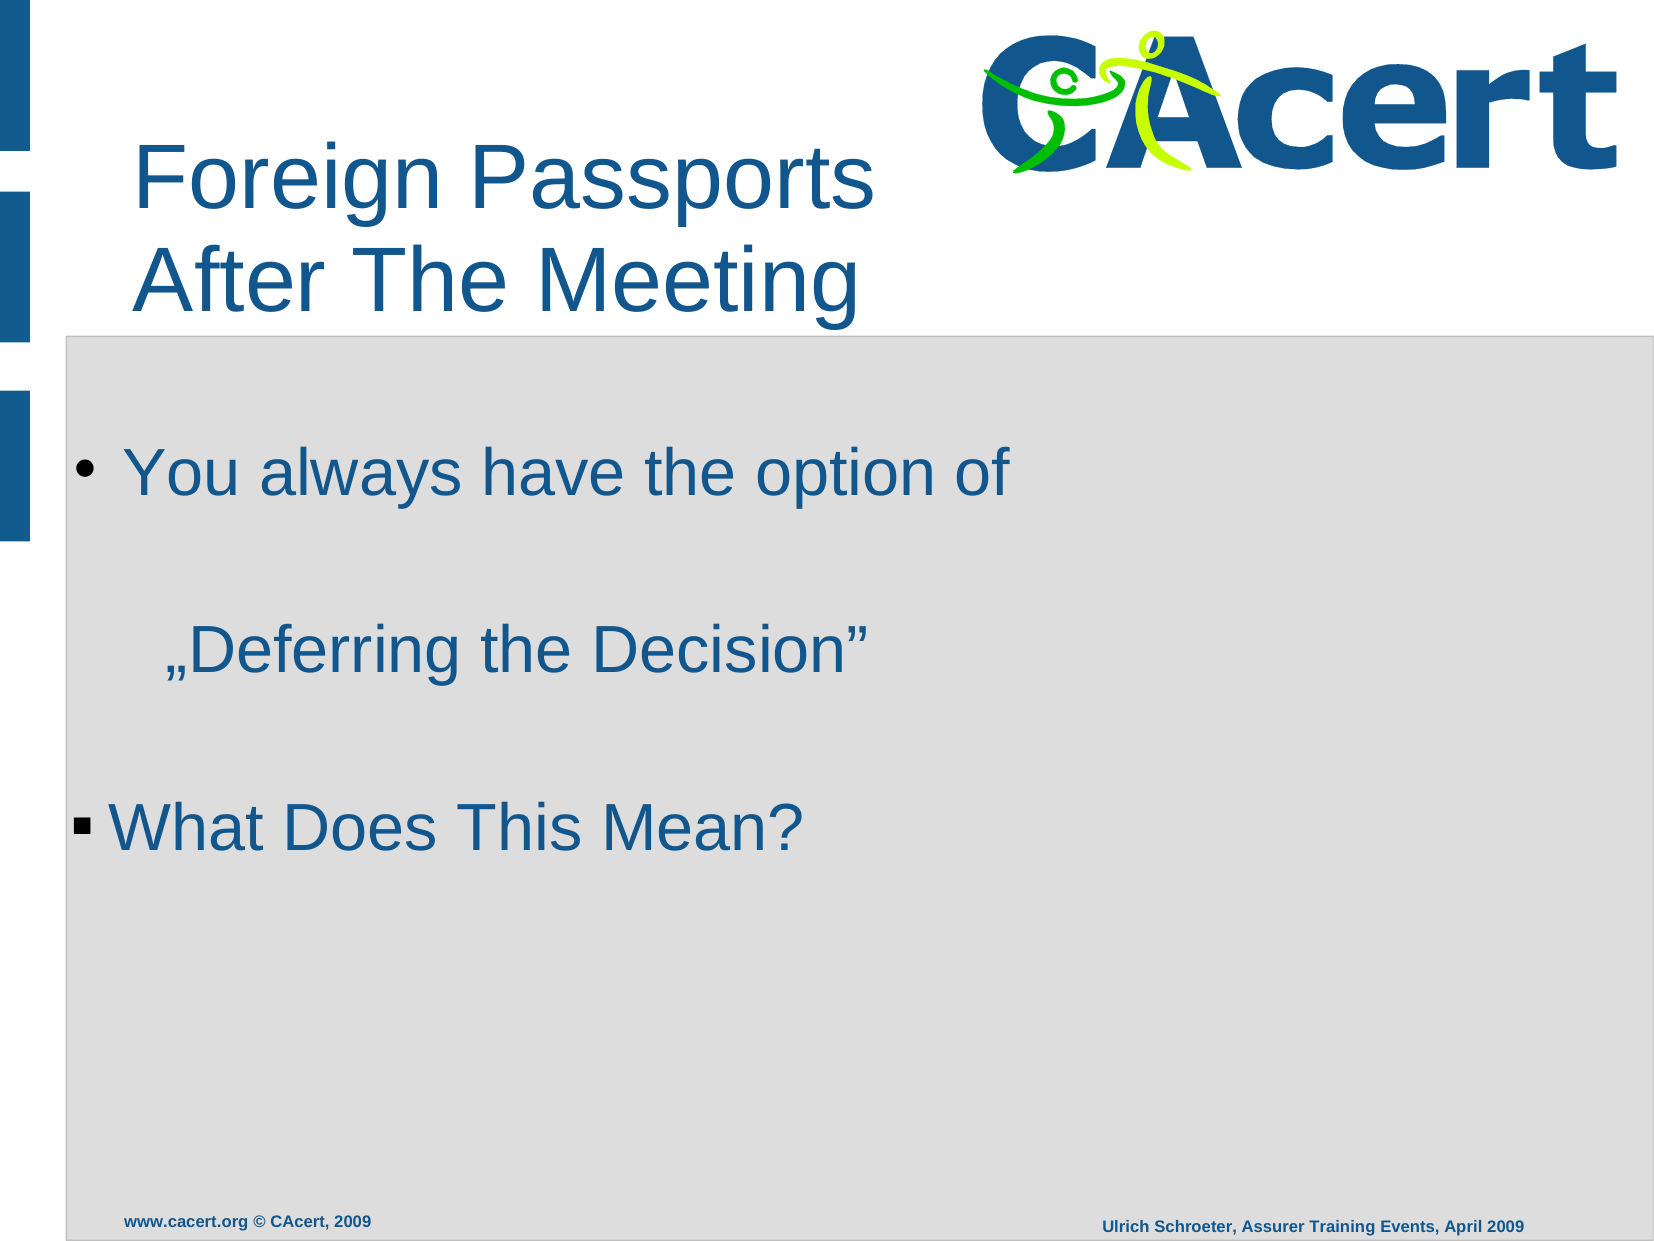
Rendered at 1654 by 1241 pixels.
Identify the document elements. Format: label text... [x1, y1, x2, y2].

text_box Foreign Passports After The Meeting [118, 118, 893, 339]
text_box You always have the option of „Deferring the Decision” What Does This Mean? [59, 413, 1019, 873]
